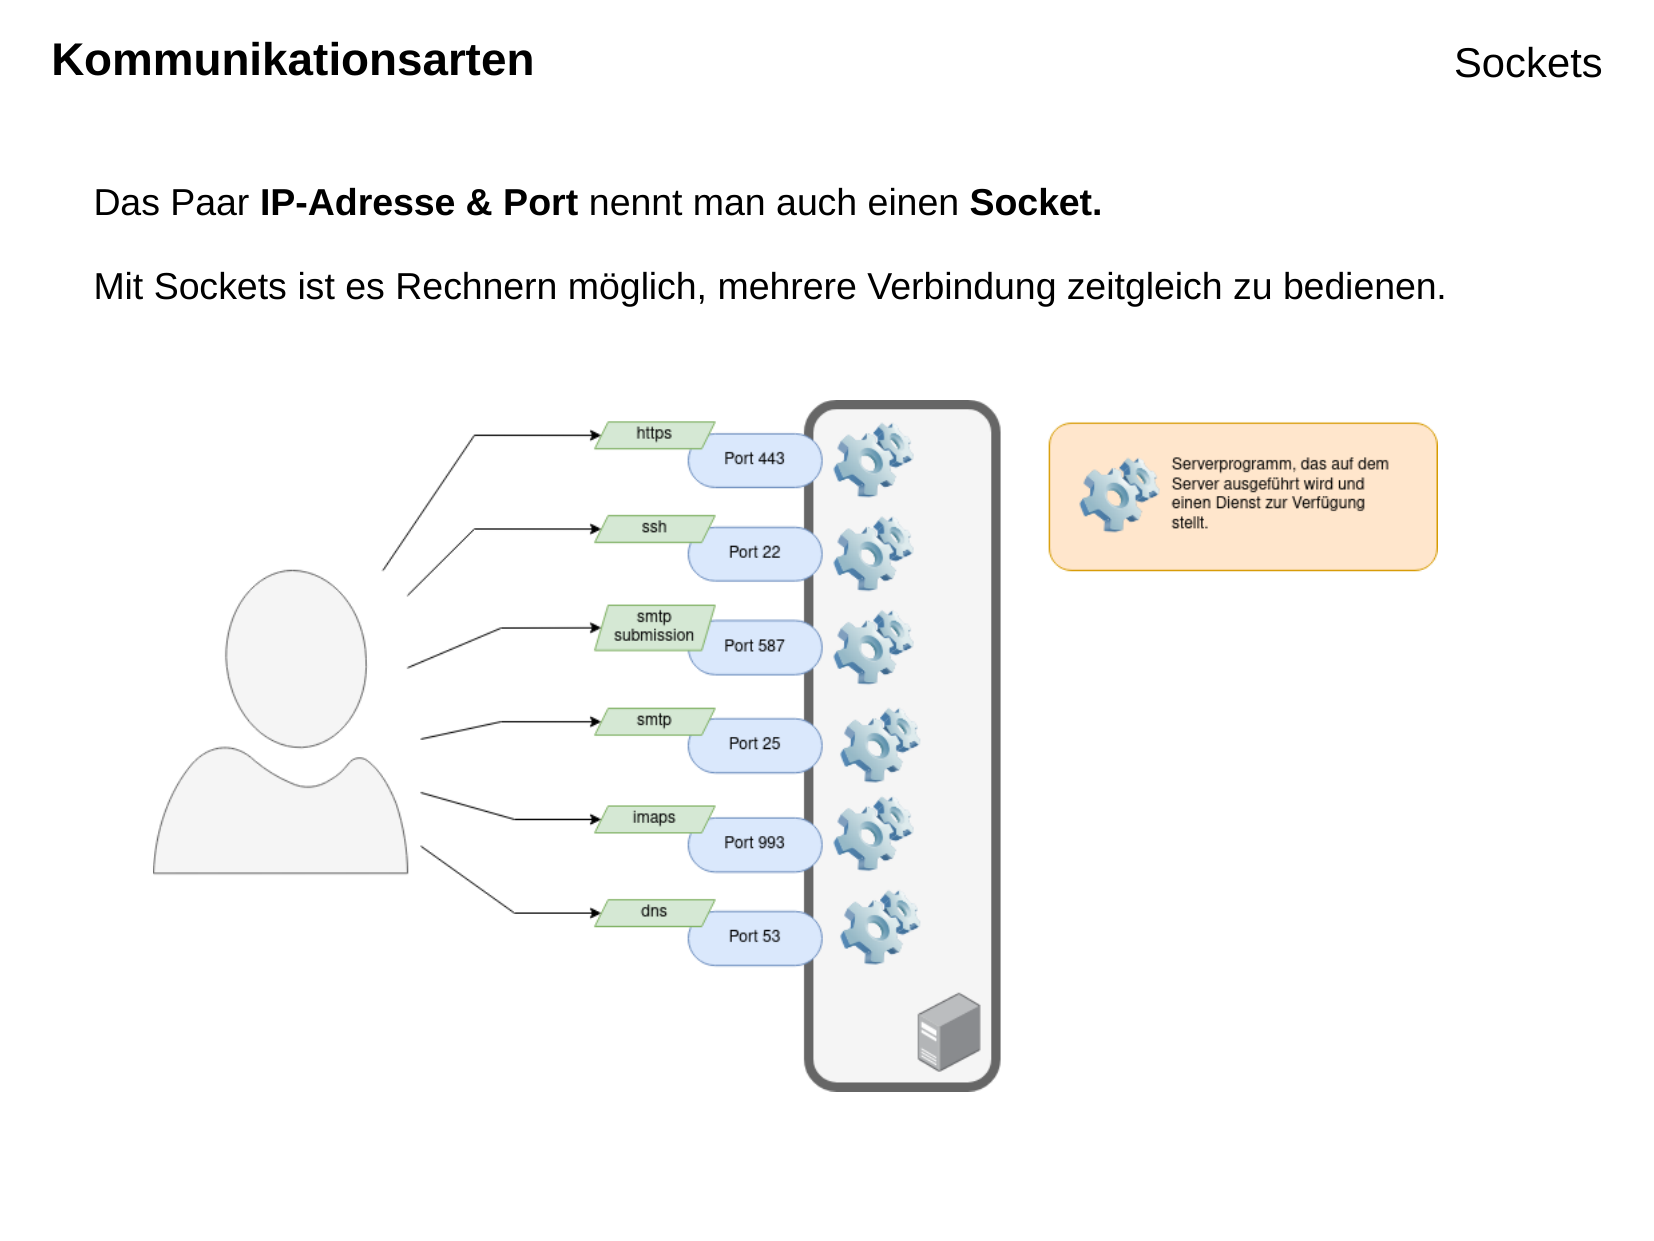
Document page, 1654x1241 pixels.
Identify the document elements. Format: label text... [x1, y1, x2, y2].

text_box Sockets [790, 31, 1618, 140]
picture [153, 400, 1438, 1092]
text_box Das Paar IP-Adresse & Port nennt man auch einen Socket. Mit Sockets ist es Rechnern möglich, mehrere Verbindung zeitgleich zu bedienen. [78, 174, 1576, 357]
text_box Kommunikationsarten [36, 26, 550, 93]
